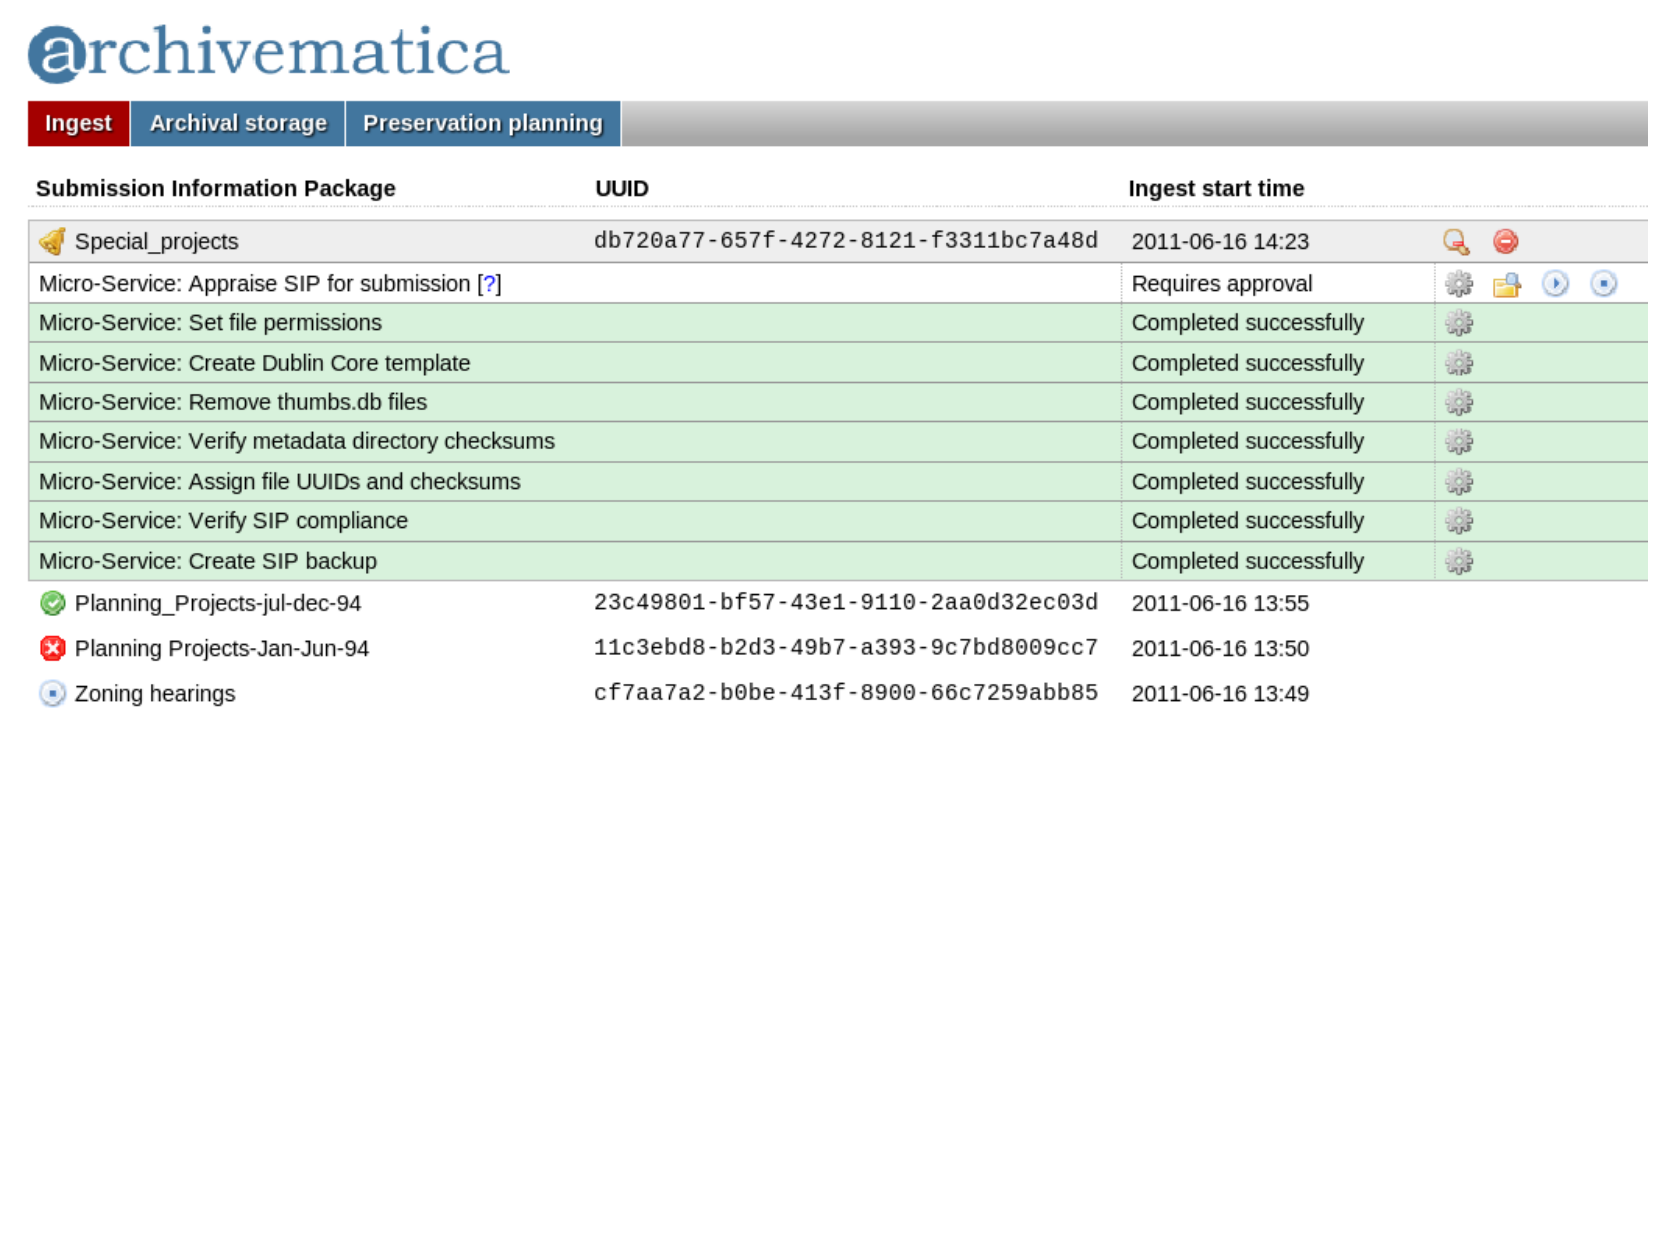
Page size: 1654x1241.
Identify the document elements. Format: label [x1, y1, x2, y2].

picture [0, 14, 1648, 711]
